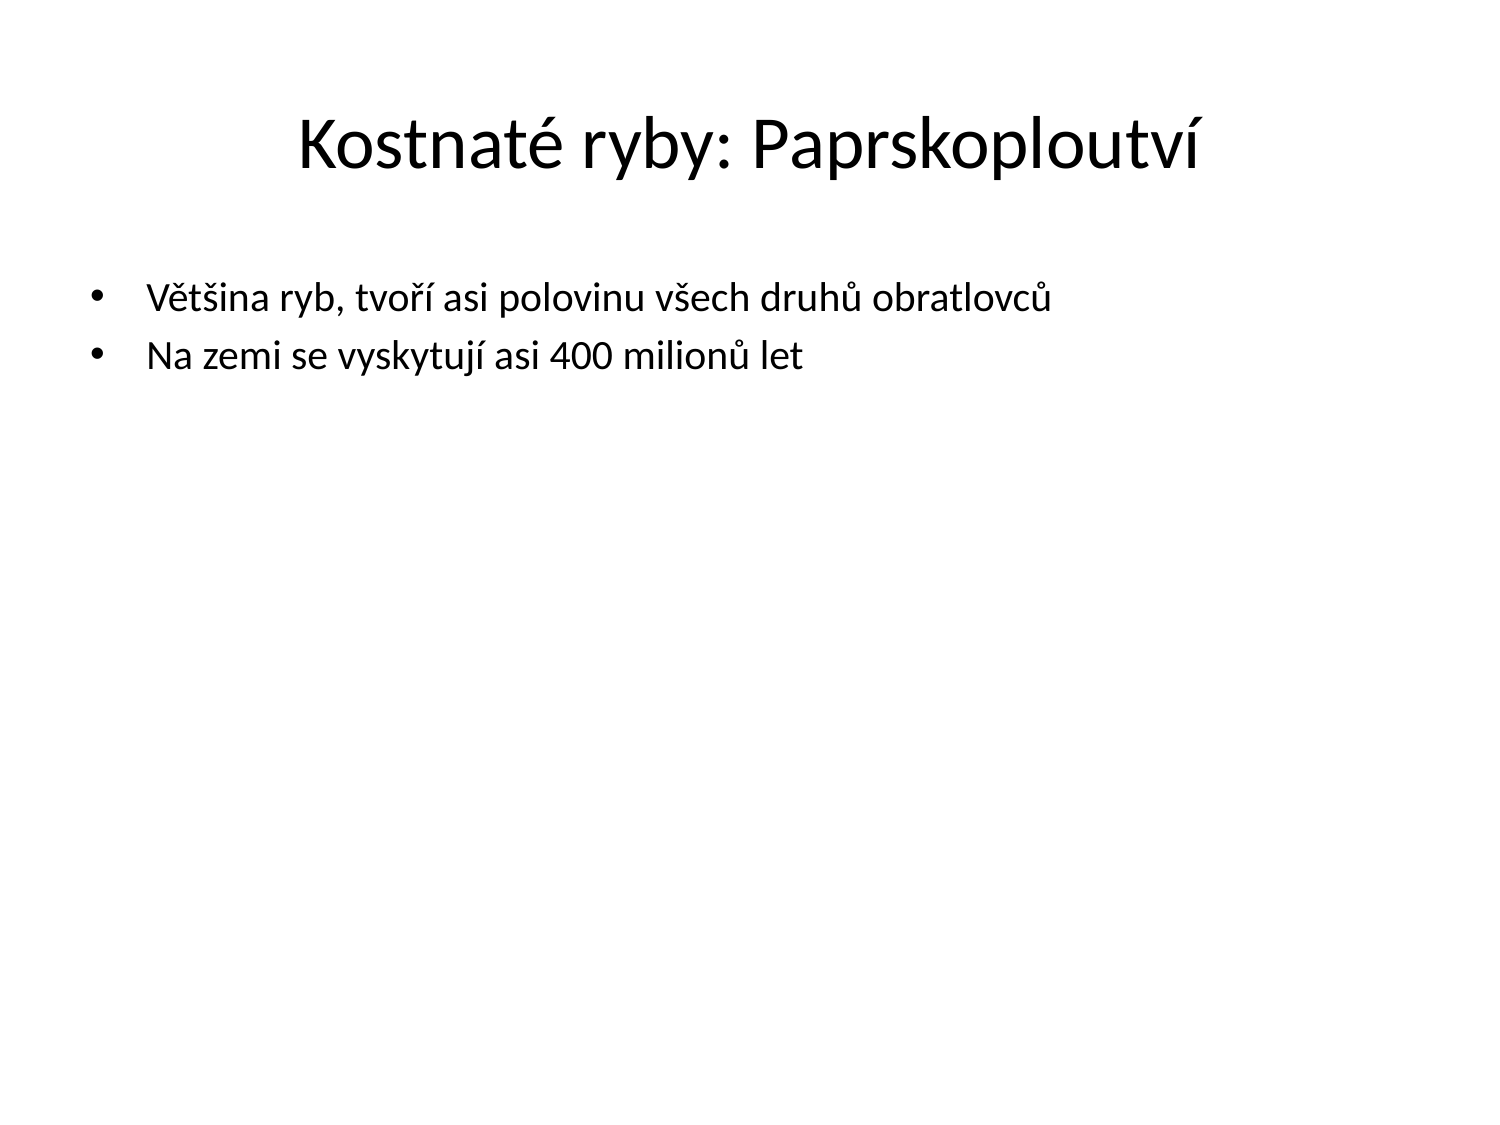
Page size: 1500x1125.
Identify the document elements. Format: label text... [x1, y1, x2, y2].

list Většina ryb, tvoří asi polovinu všech druhů obratlovců Na zemi se vyskytují asi 400 milionů let [75, 262, 1425, 1005]
title Kostnaté ryby: Paprskoploutví [75, 45, 1425, 233]
